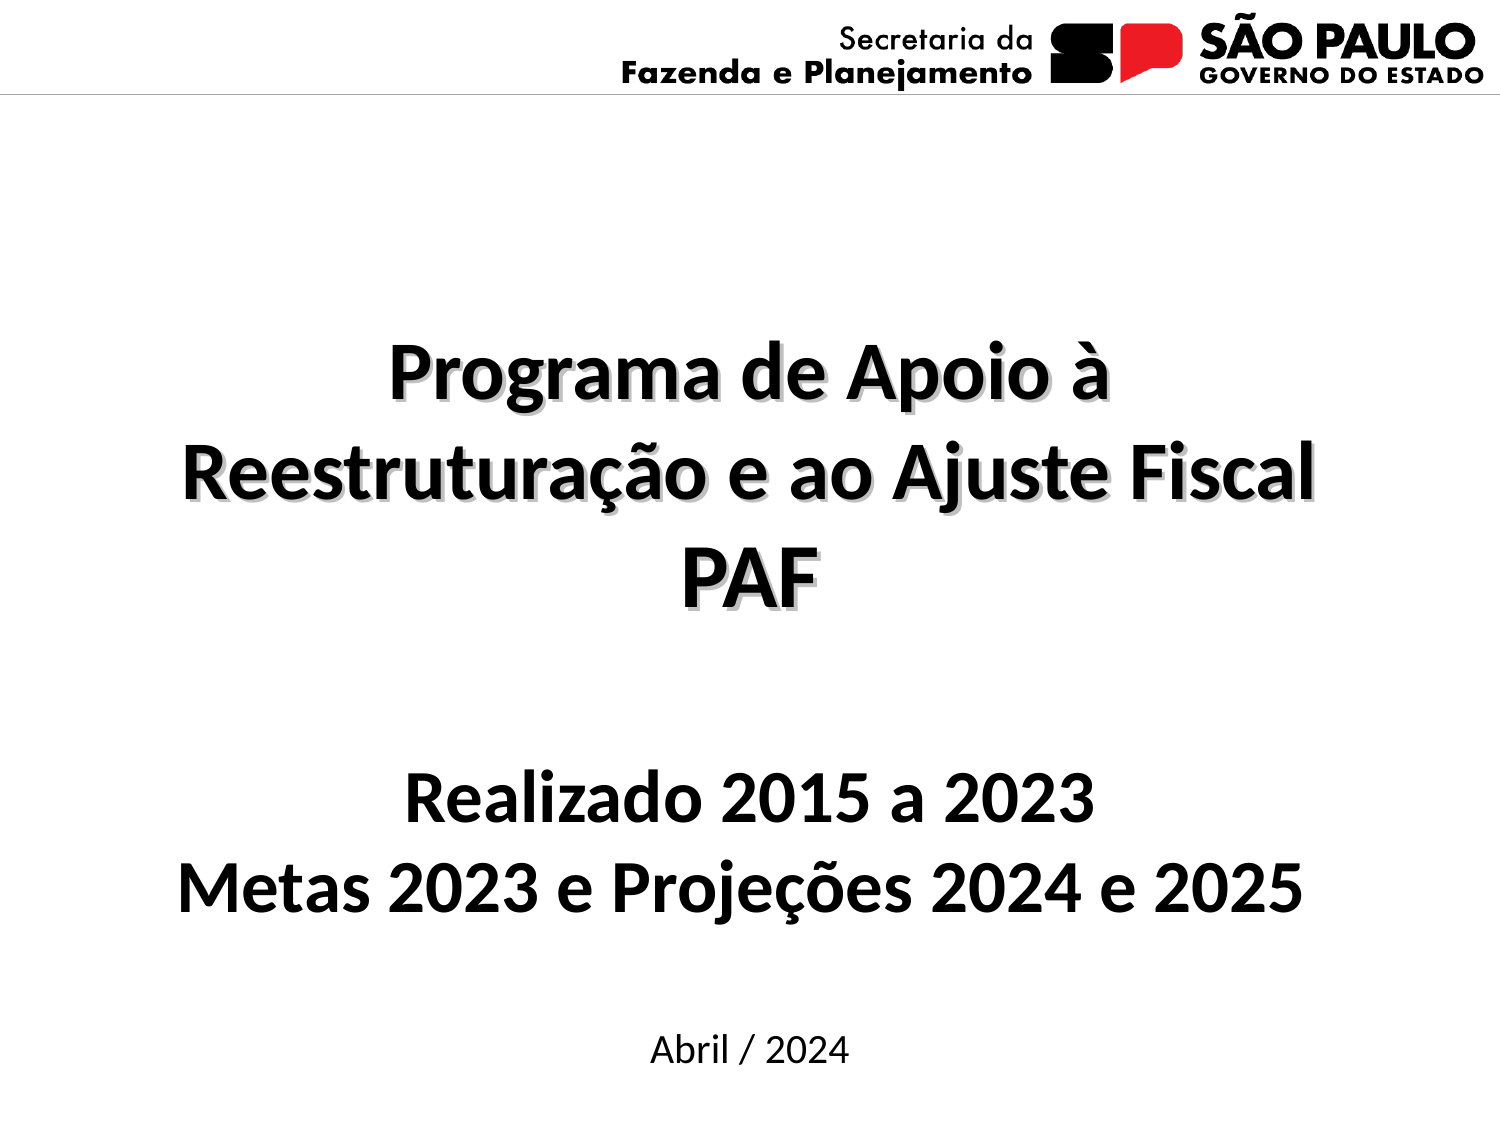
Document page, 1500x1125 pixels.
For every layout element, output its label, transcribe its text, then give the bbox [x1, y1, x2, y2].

text_box Realizado 2015 a 2023 Metas 2023 e Projeções 2024 e 2025 Abril / 2024 [112, 739, 1388, 1084]
text_box Programa de Apoio à Reestruturação e ao Ajuste Fiscal PAF [153, 306, 1347, 635]
